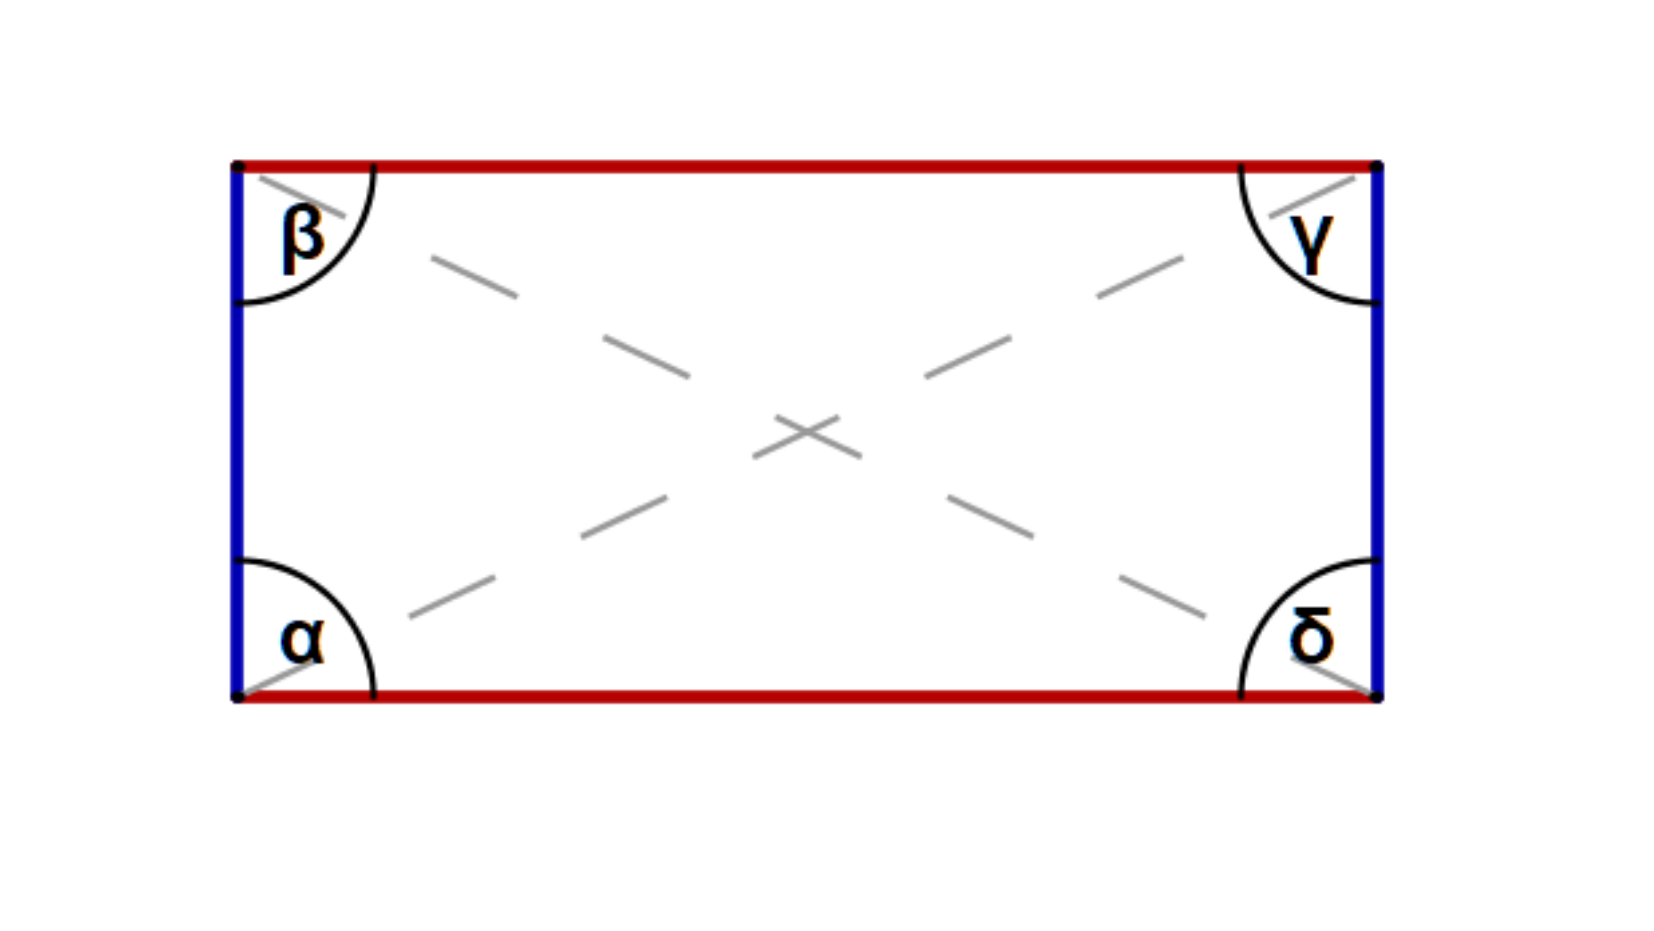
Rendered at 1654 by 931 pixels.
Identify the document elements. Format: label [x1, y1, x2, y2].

picture [116, 35, 1535, 833]
